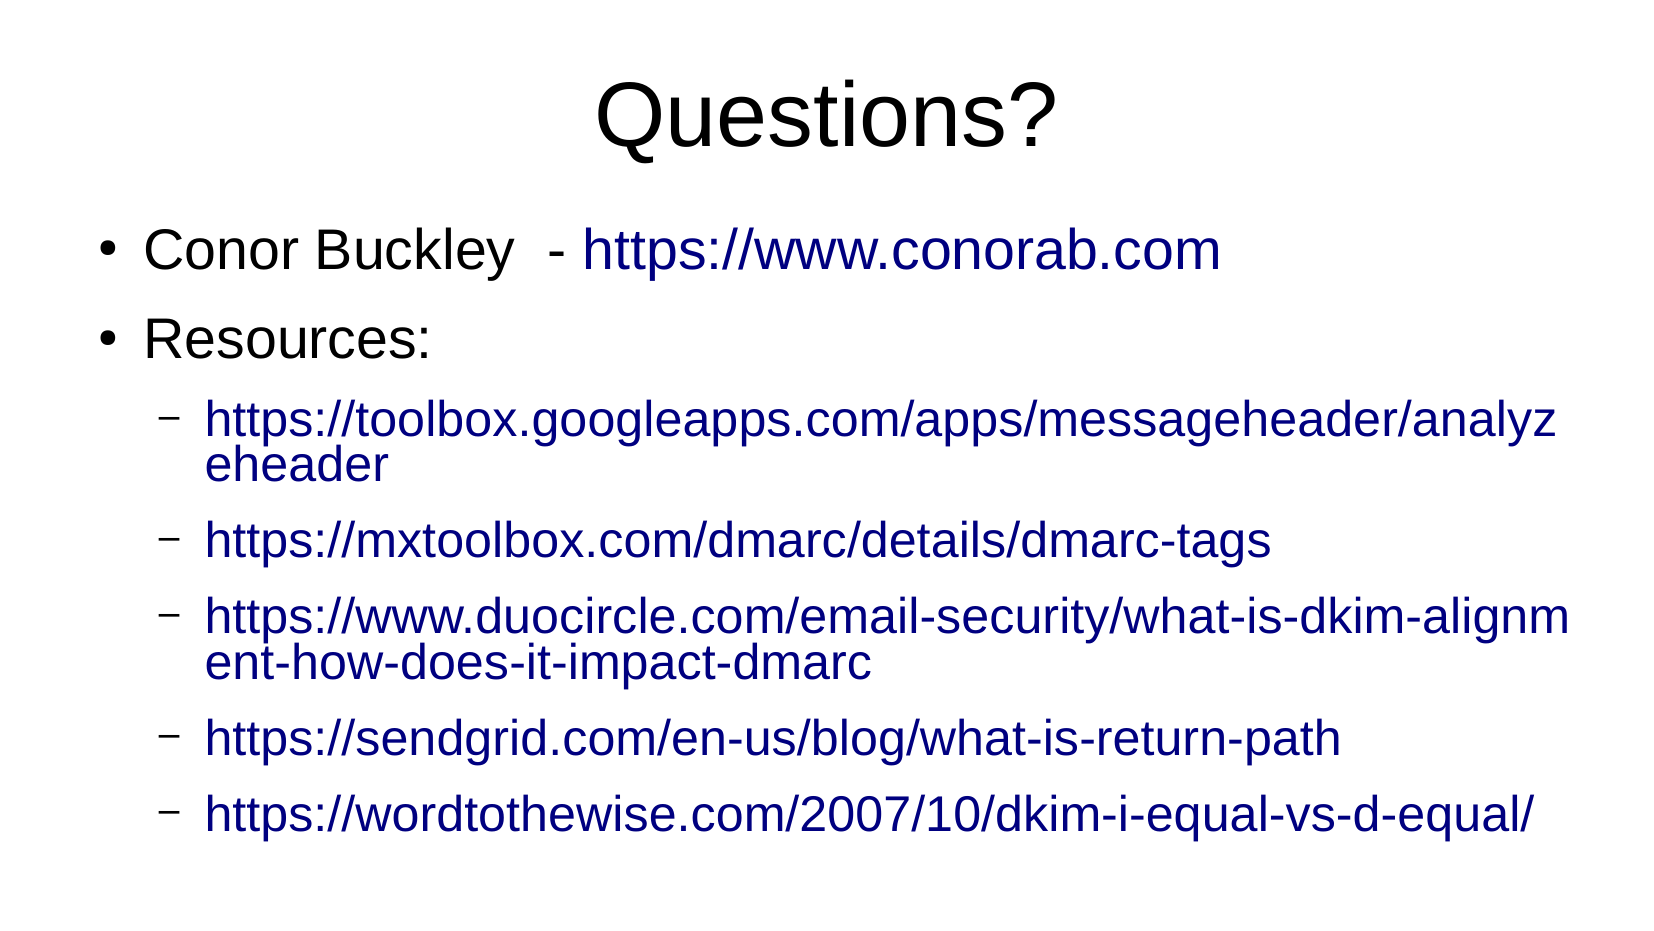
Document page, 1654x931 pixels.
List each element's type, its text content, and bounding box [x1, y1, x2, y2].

title Questions? [82, 37, 1571, 193]
list Conor Buckley - https://www.conorab.com Resources: https://toolbox.googleapps.com/apps/messageheader/analyzeheader https://mxtoolbox.com/dmarc/details/dmarc-tags https://www.duocircle.com/email-security/what-is-dkim-alignment-how-does-it-impact-dmarc https://sendgrid.com/en-us/blog/what-is-return-path https://wordtothewise.com/2007/10/dkim-i-equal-vs-d-equal/ [82, 217, 1571, 758]
